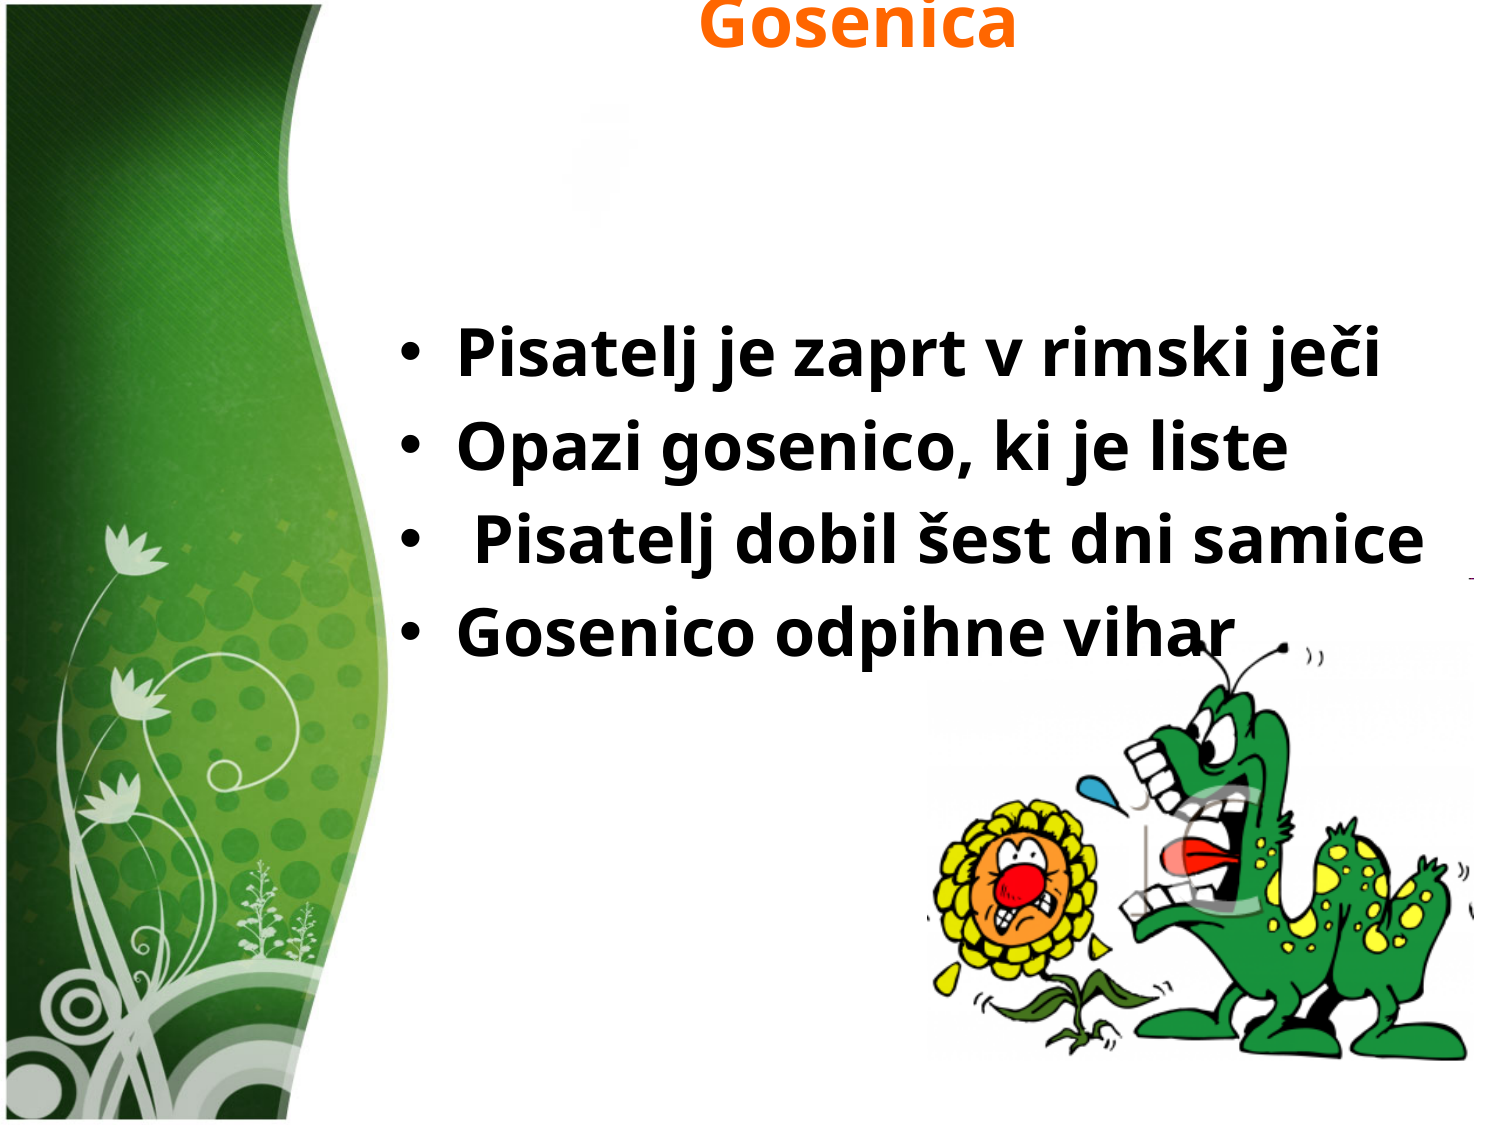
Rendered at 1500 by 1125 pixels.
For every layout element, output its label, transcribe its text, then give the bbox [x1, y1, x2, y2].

title Gosenica [312, 0, 1049, 113]
picture [0, 0, 1500, 1125]
list Pisatelj je zaprt v rimski ječi Opazi gosenico, ki je liste Pisatelj dobil šest dni samice Gosenico odpihne vihar [383, 302, 1500, 1045]
